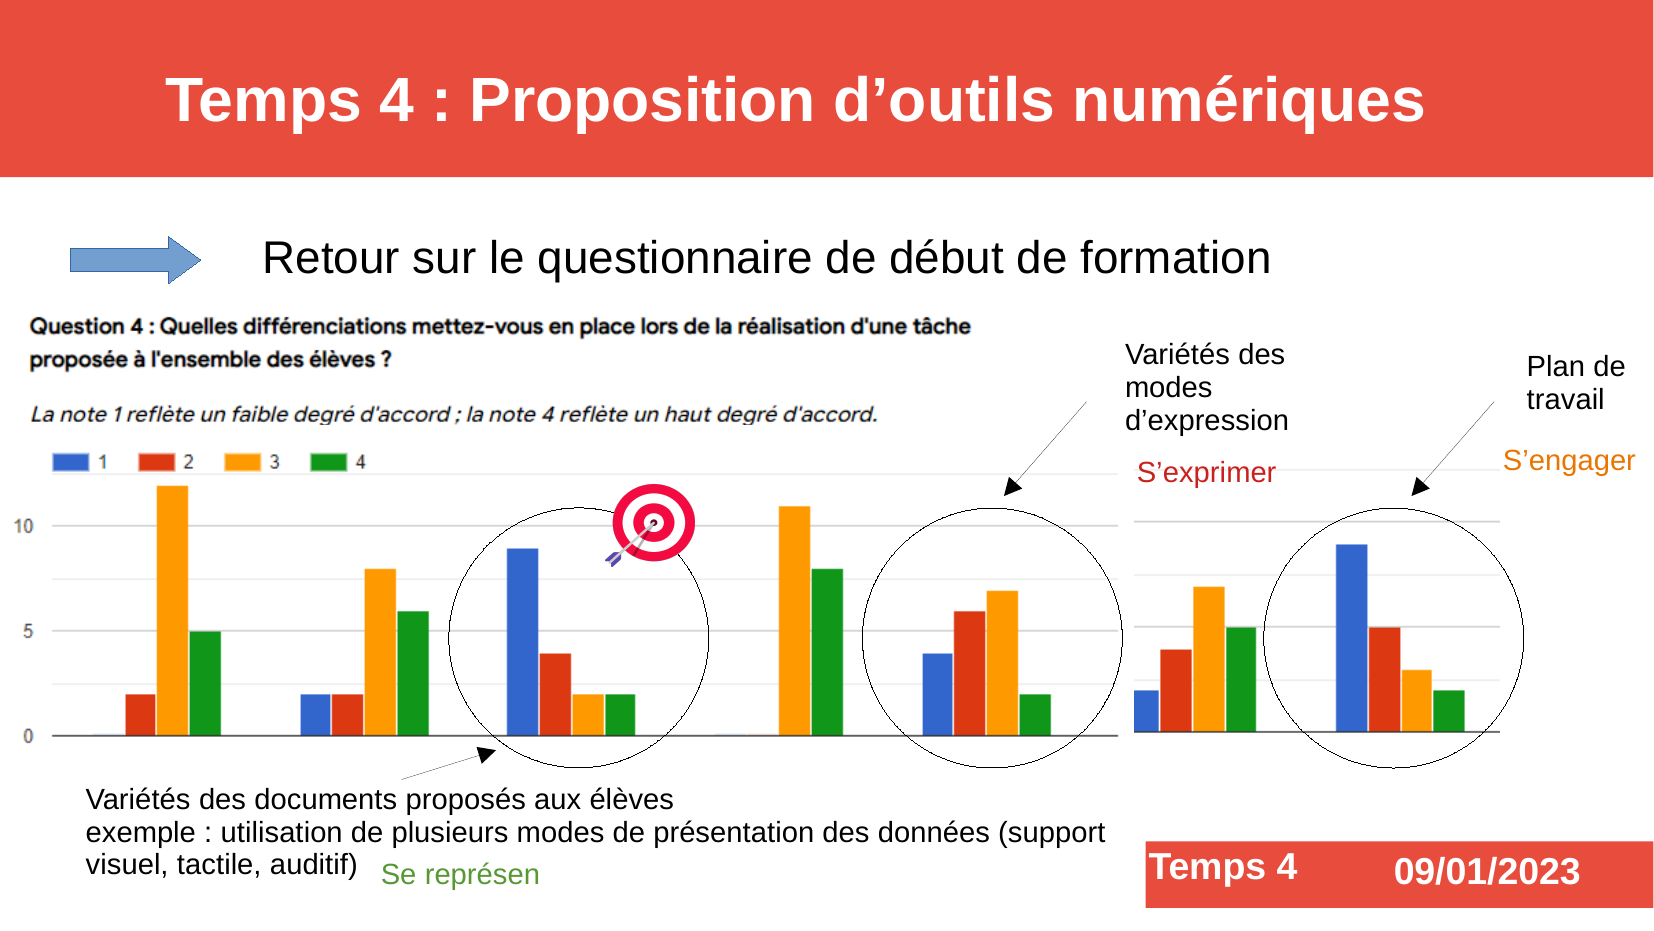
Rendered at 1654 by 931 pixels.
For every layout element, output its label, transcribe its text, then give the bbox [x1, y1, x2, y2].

text_box [70, 236, 201, 284]
title Temps 4 : Proposition d’outils numériques [165, 23, 1583, 135]
picture [11, 298, 1501, 751]
text_box Retour sur le questionnaire de début de formation [248, 224, 1489, 291]
text_box S’exprimer [1122, 449, 1300, 509]
text_box Se représen [366, 850, 662, 931]
text_box S’engager [1488, 437, 1654, 520]
text_box Variétés des documents proposés aux élèves exemple : utilisation de plusieurs modes de présentation des données (support visuel, tactile, auditif) [70, 775, 1182, 922]
text_box Plan de travail [1511, 342, 1654, 423]
text_box Variétés des modes d’expression [1110, 330, 1359, 449]
text_box Temps 4 [1133, 838, 1335, 931]
